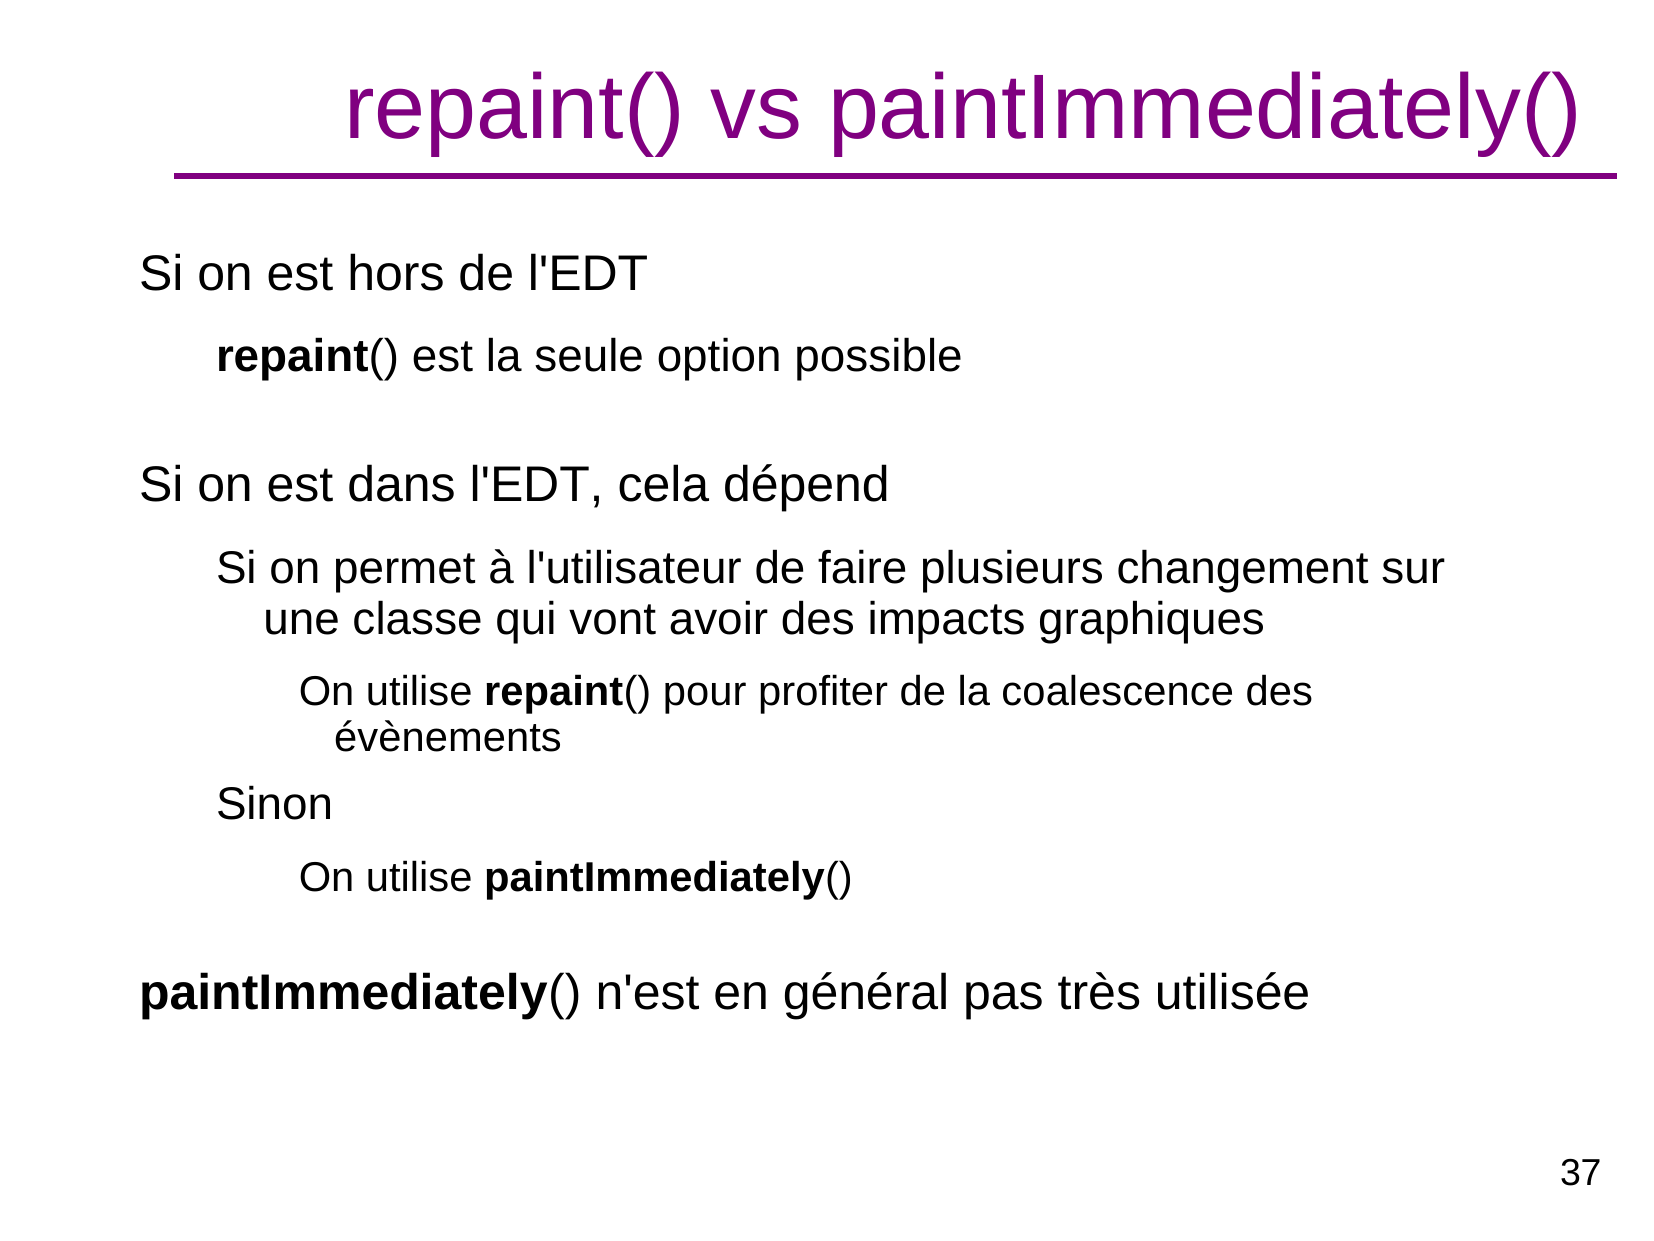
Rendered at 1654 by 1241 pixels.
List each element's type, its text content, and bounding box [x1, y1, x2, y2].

list Si on est hors de l'EDT repaint() est la seule option possible Si on est dans l'EDT, cela dépend Si on permet à l'utilisateur de faire plusieurs changement sur une classe qui vont avoir des impacts graphiques On utilise repaint() pour profiter de la coalescence des évènements Sinon On utilise paintImmediately() paintImmediately() n'est en général pas très utilisée [121, 244, 1534, 1109]
title repaint() vs paintImmediately() [84, 55, 1584, 159]
